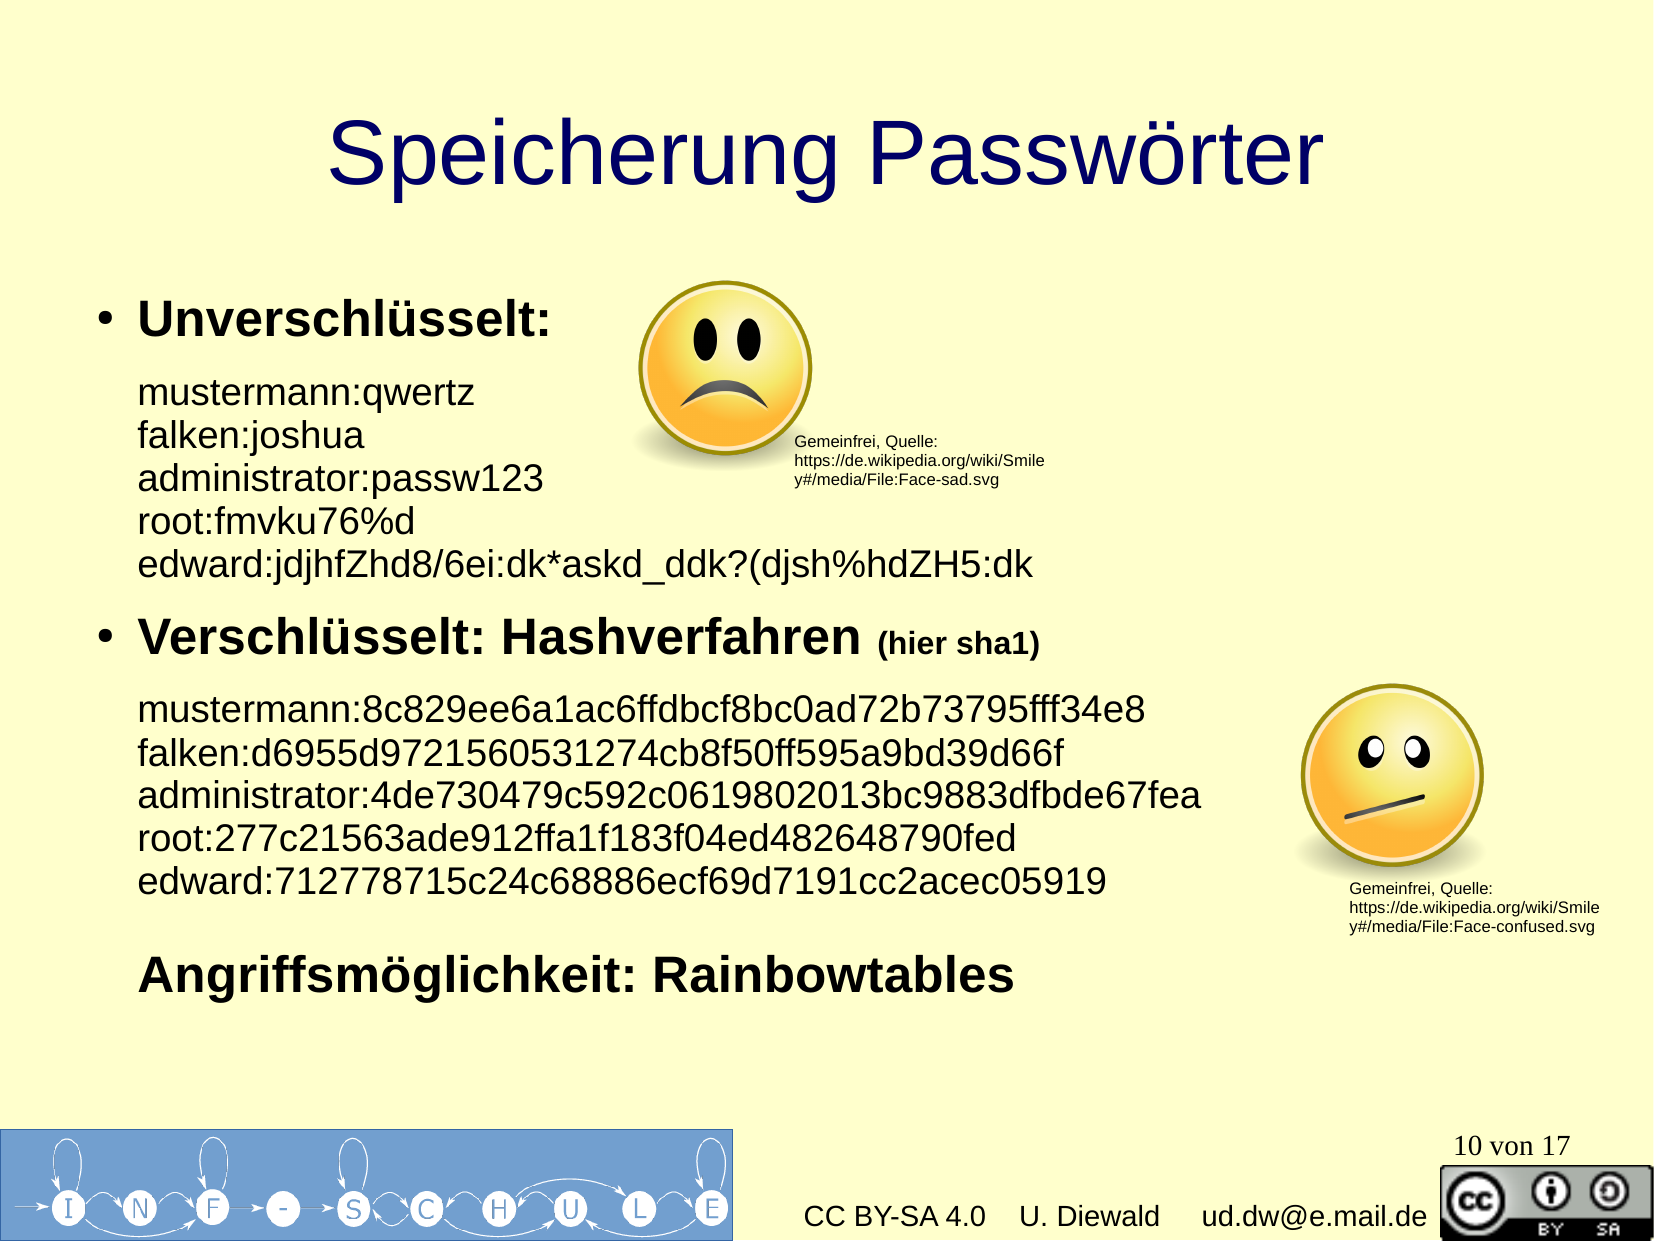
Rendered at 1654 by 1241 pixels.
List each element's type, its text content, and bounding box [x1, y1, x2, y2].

title Speicherung Passwörter [82, 49, 1571, 257]
picture [1275, 661, 1512, 898]
text_box Gemeinfrei, Quelle: https://de.wikipedia.org/wiki/Smiley#/media/File:Face-sad.svg [779, 425, 1063, 510]
picture [614, 259, 839, 485]
text_box Gemeinfrei, Quelle: https://de.wikipedia.org/wiki/Smiley#/media/File:Face-confused.svg [1334, 872, 1619, 957]
picture [11, 1133, 733, 1240]
picture [1440, 1165, 1654, 1241]
list Unverschlüsselt: mustermann:qwertz falken:joshua administrator:passw123 root:fmvku76%d edward:jdjhfZhd8/6ei:dk*askd_ddk?(djsh%hdZH5:dk Verschlüsselt: Hashverfahren (hier sha1) mustermann:8c829ee6a1ac6ffdbcf8bc0ad72b73795fff34e8 falken:d6955d9721560531274cb8f50ff595a9bd39d66f administrator:4de730479c592c0619802013bc9883dfbde67fea root:277c21563ade912ffa1f183f04ed482648790fed edward:712778715c24c68886ecf69d7191cc2acec05919 Angriffsmöglichkeit: Rainbowtables [82, 290, 1571, 1010]
